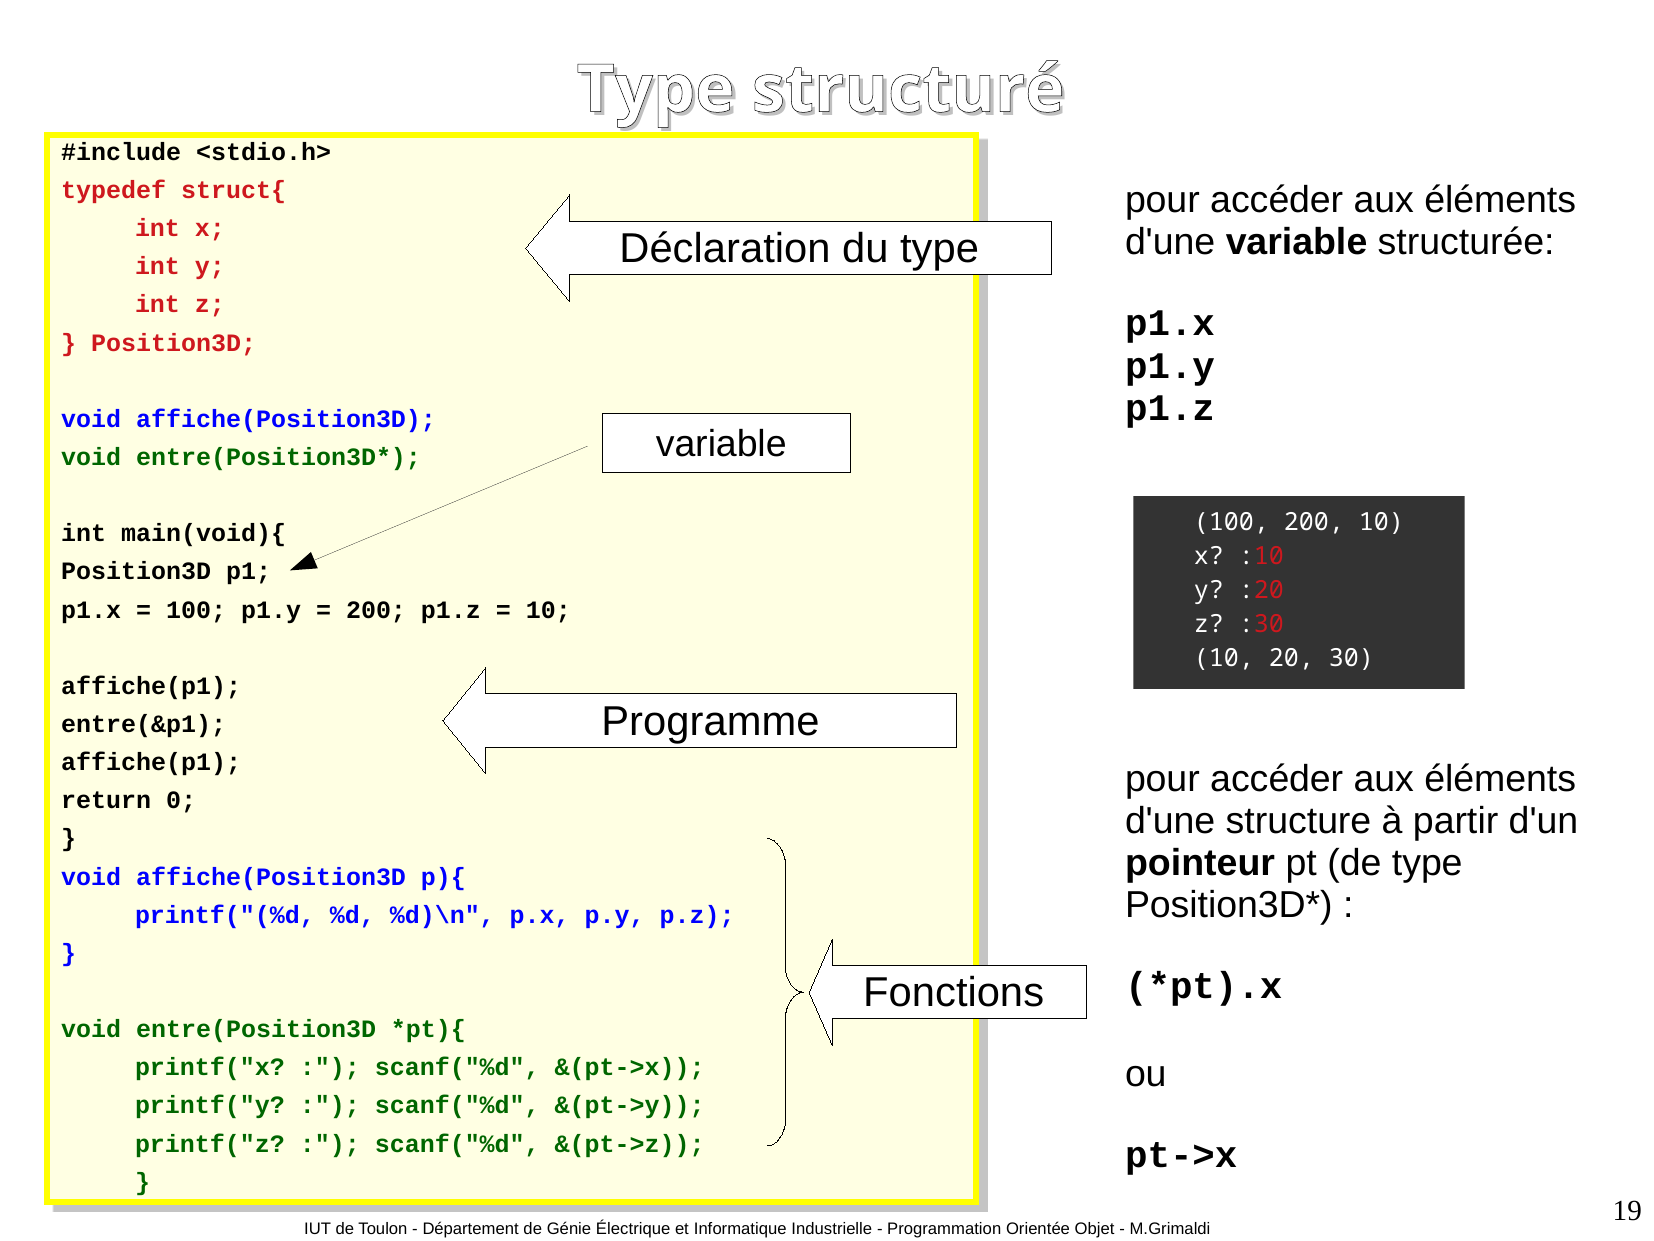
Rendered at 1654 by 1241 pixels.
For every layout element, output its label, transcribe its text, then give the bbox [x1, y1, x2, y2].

title Type structuré [76, 0, 1565, 190]
text_box Déclaration du type [525, 194, 1052, 302]
text_box pour accéder aux éléments d'une variable structurée: p1.x p1.y p1.z [1110, 171, 1630, 440]
text_box variable [602, 413, 850, 473]
text_box Fonctions [809, 939, 1087, 1046]
text_box (100, 200, 10) x? :10 y? :20 z? :30 (10, 20, 30) [1133, 496, 1465, 689]
text_box #include <stdio.h> typedef struct{ int x; int y; int z; } Position3D; void affiche(Position3D); void entre(Position3D*); int main(void){ Position3D p1; p1.x = 100; p1.y = 200; p1.z = 10; affiche(p1); entre(&p1); affiche(p1); return 0; } void affiche(Position3D p){ printf("(%d, %d, %d)\n", p.x, p.y, p.z); } void entre(Position3D *pt){ printf("x? :"); scanf("%d", &(pt->x)); printf("y? :"); scanf("%d", &(pt->y)); printf("z? :"); scanf("%d", &(pt->z)); } [47, 135, 977, 1203]
text_box pour accéder aux éléments d'une structure à partir d'un pointeur pt (de type Position3D*) : (*pt).x ou pt->x [1110, 750, 1630, 1187]
text_box Programme [442, 667, 957, 774]
